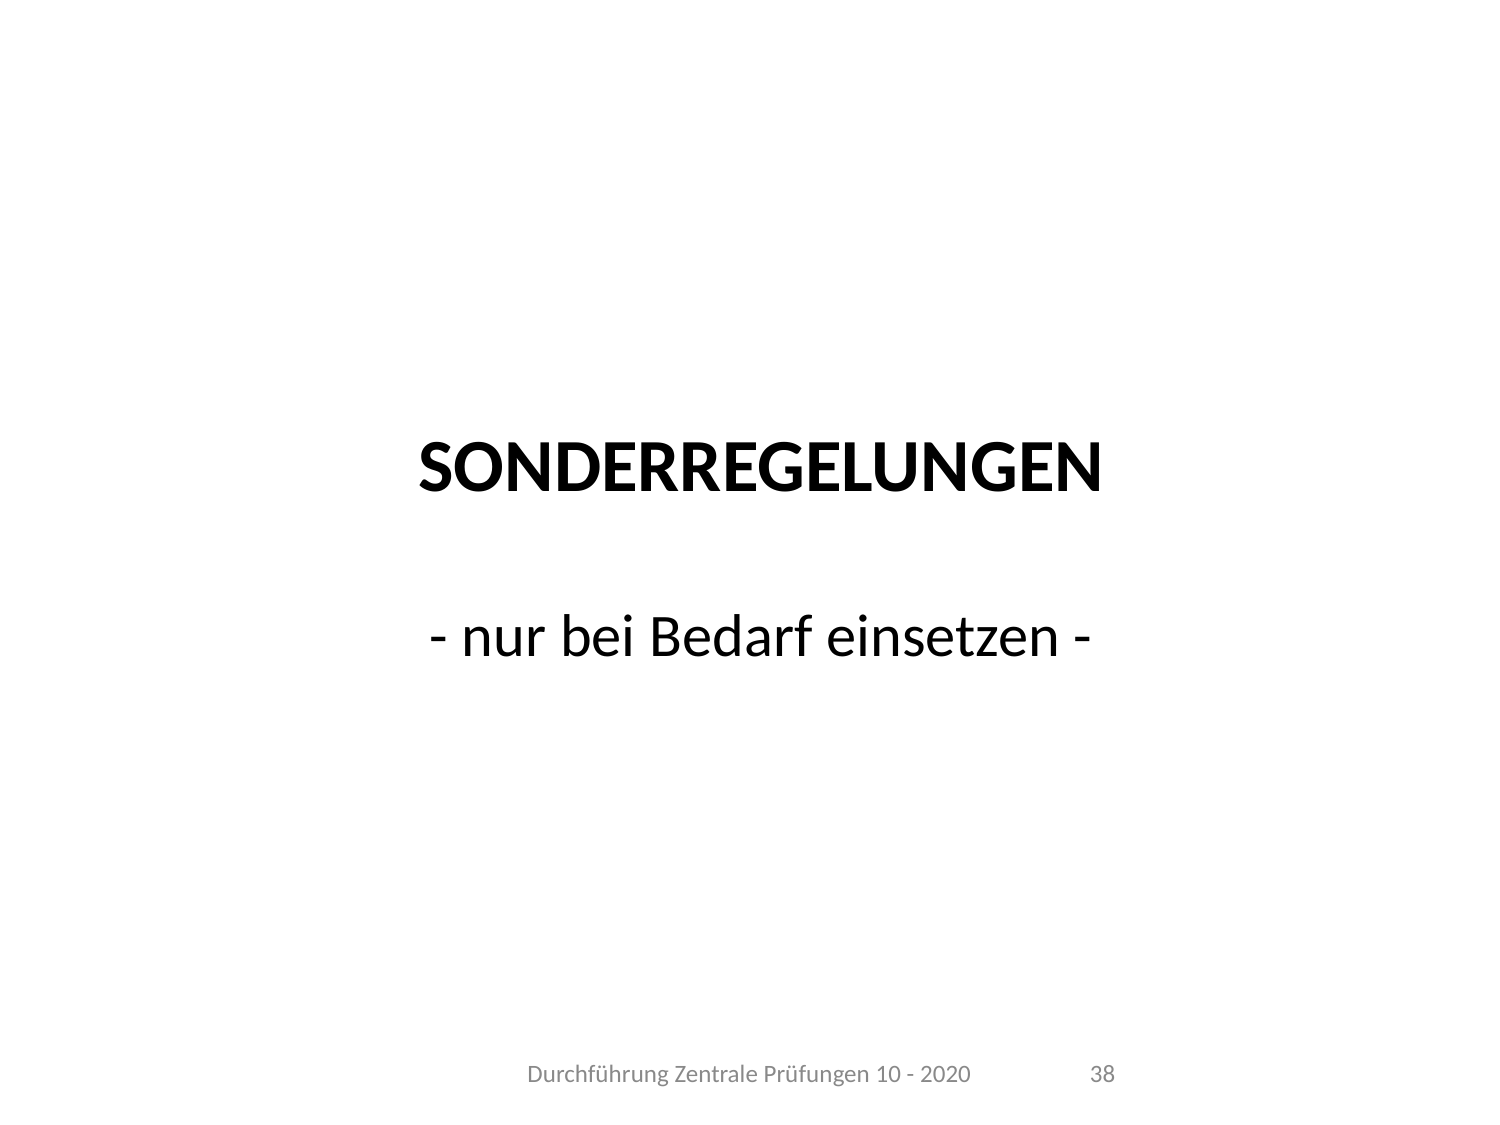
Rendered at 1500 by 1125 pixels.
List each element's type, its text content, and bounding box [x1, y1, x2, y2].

text_box 38 [1074, 1042, 1426, 1103]
title Sonderregelungen - nur bei Bedarf einsetzen - [123, 408, 1399, 633]
text_box Durchführung Zentrale Prüfungen 10 - 2020 [512, 1042, 988, 1103]
